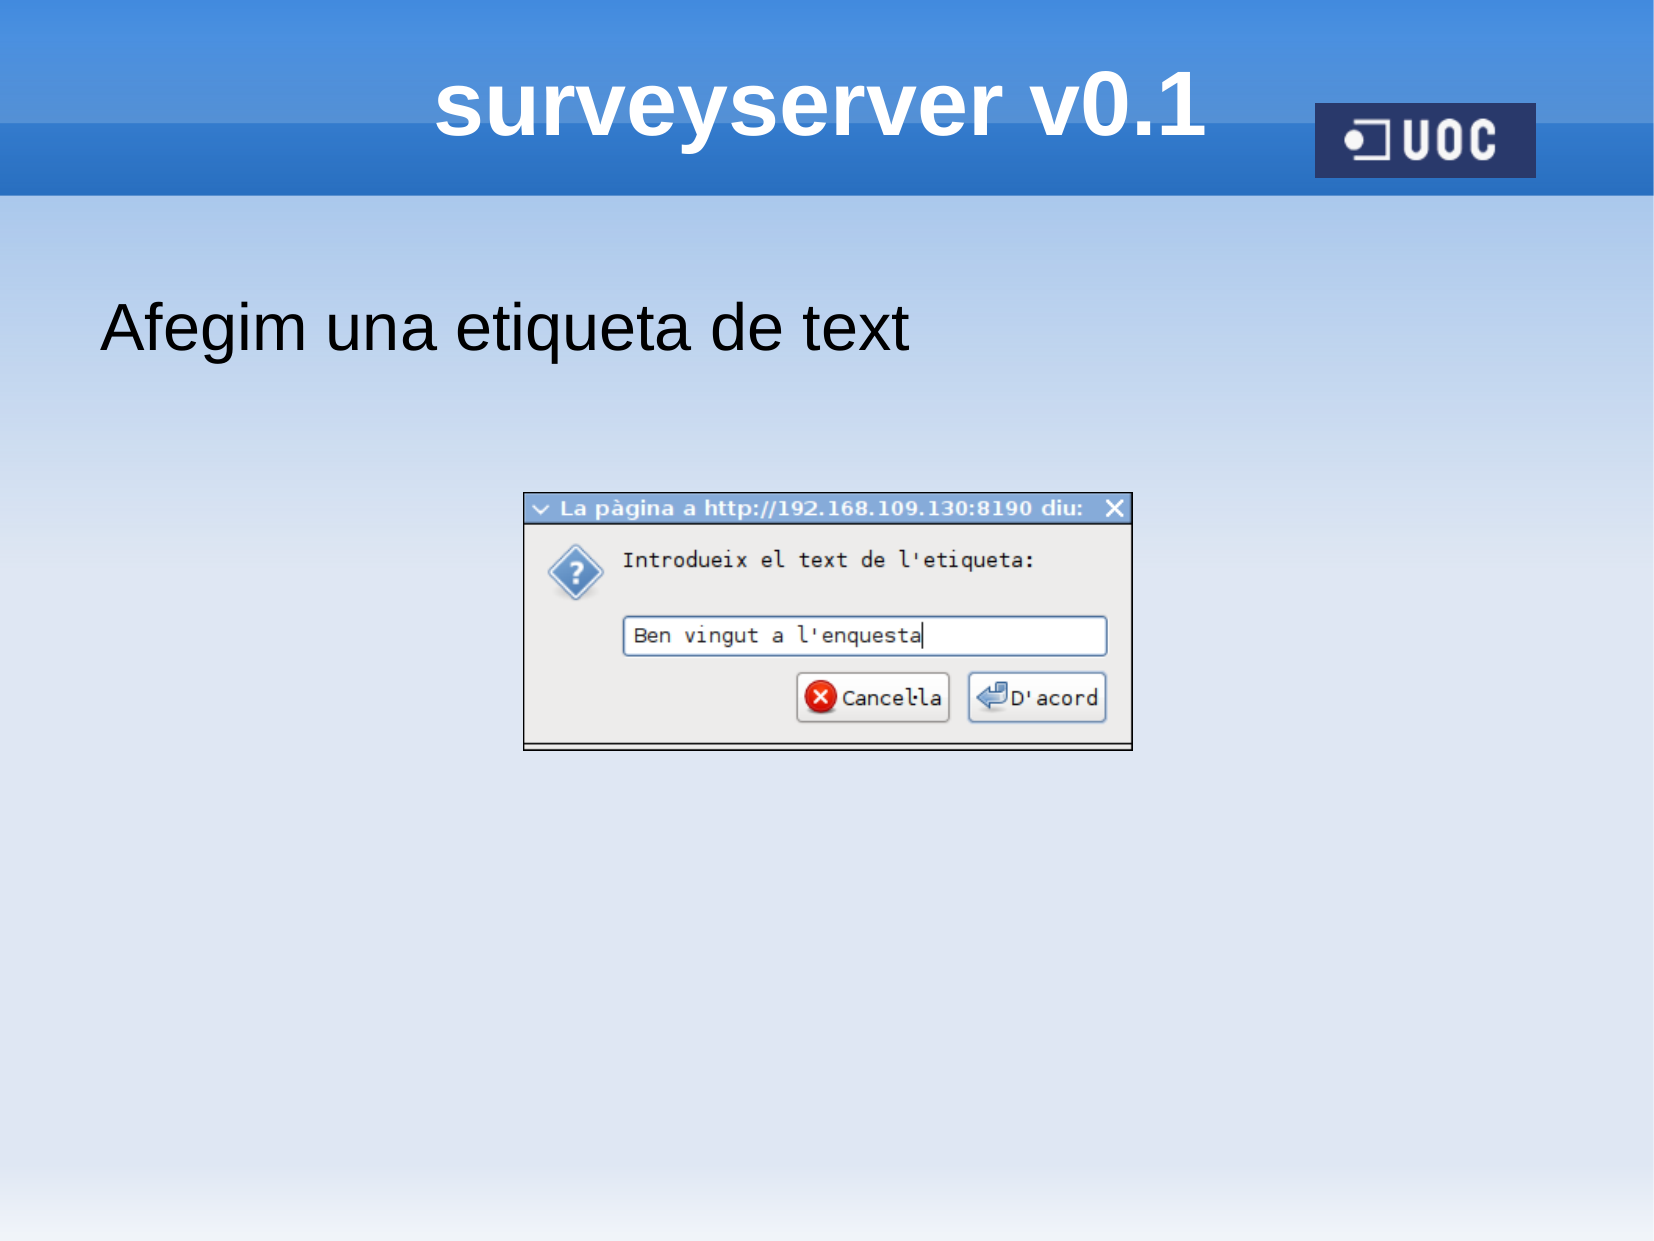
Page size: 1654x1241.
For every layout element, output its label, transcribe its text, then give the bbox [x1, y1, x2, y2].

list Afegim una etiqueta de text [82, 290, 1571, 1094]
title surveyserver v0.1 [76, 7, 1565, 200]
picture [0, 0, 1654, 1241]
